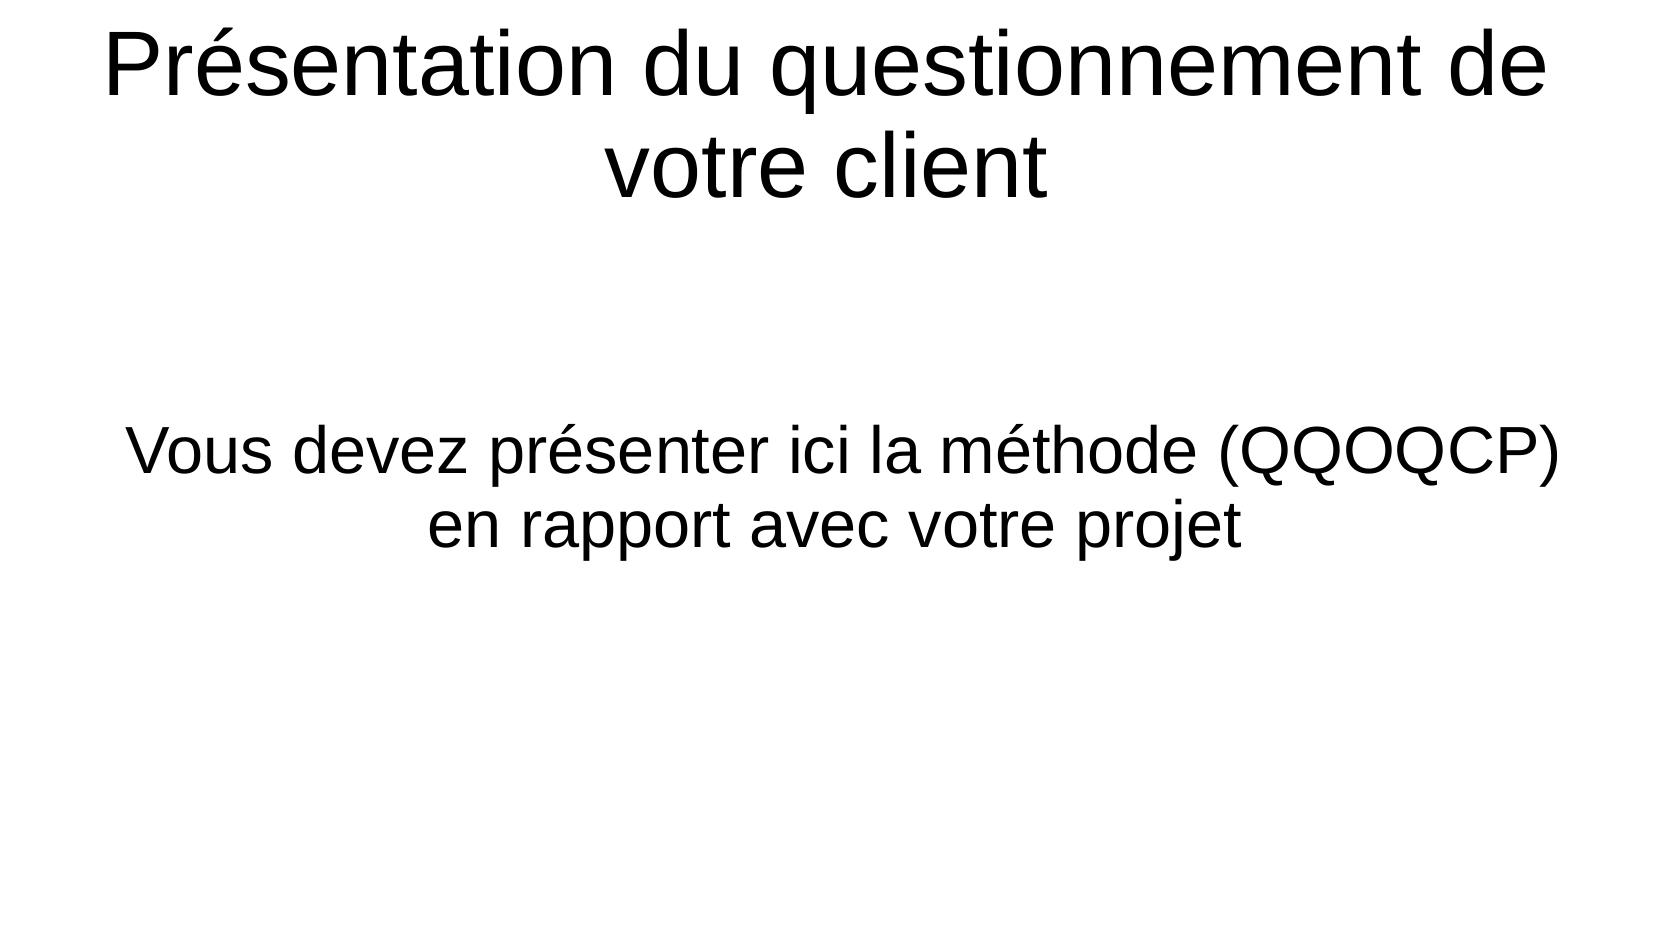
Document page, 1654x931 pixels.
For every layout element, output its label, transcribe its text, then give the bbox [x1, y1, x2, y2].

list Vous devez présenter ici la méthode (QQOQCP) en rapport avec votre projet [82, 217, 1571, 758]
title Présentation du questionnement de votre client [82, 12, 1571, 217]
